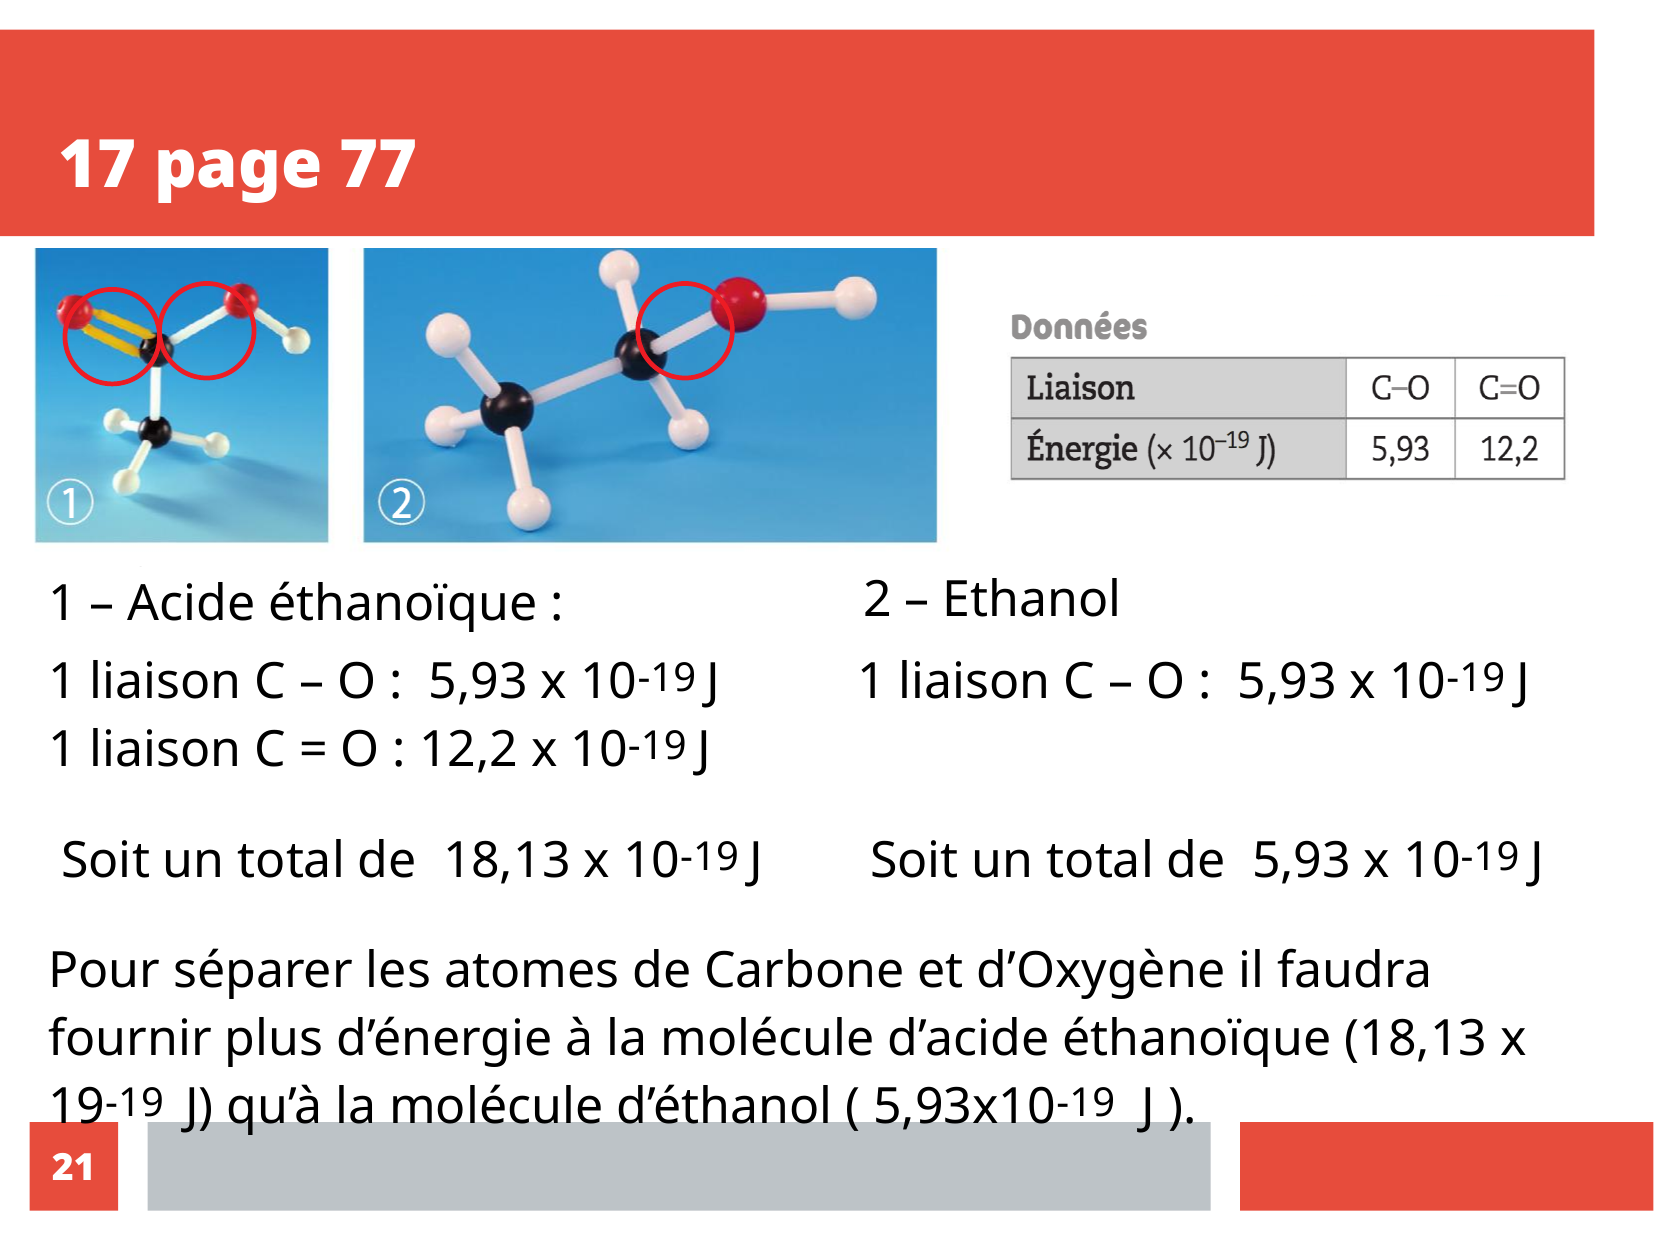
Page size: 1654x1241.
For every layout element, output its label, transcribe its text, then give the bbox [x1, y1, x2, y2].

title 17 page 77 [59, 59, 1595, 207]
text_box 2 – Ethanol [848, 555, 1595, 633]
text_box 1 liaison C – O : 5,93 x 10-19 J Soit un total de 5,93 x 10-19 J [842, 637, 1589, 882]
text_box Pour séparer les atomes de Carbone et d’Oxygène il faudra fournir plus d’énergie à la molécule d’acide éthanoïque (18,13 x 19-19 J) qu’à la molécule d’éthanol ( 5,93x10-19 J ). [33, 926, 1607, 1131]
picture [1003, 295, 1571, 497]
text_box 1 liaison C – O : 5,93 x 10-19 J 1 liaison C = O : 12,2 x 10-19 J Soit un total de 18,13 x 10-19 J [33, 637, 780, 882]
text_box 1 – Acide éthanoïque : [33, 559, 780, 637]
picture [11, 248, 977, 567]
